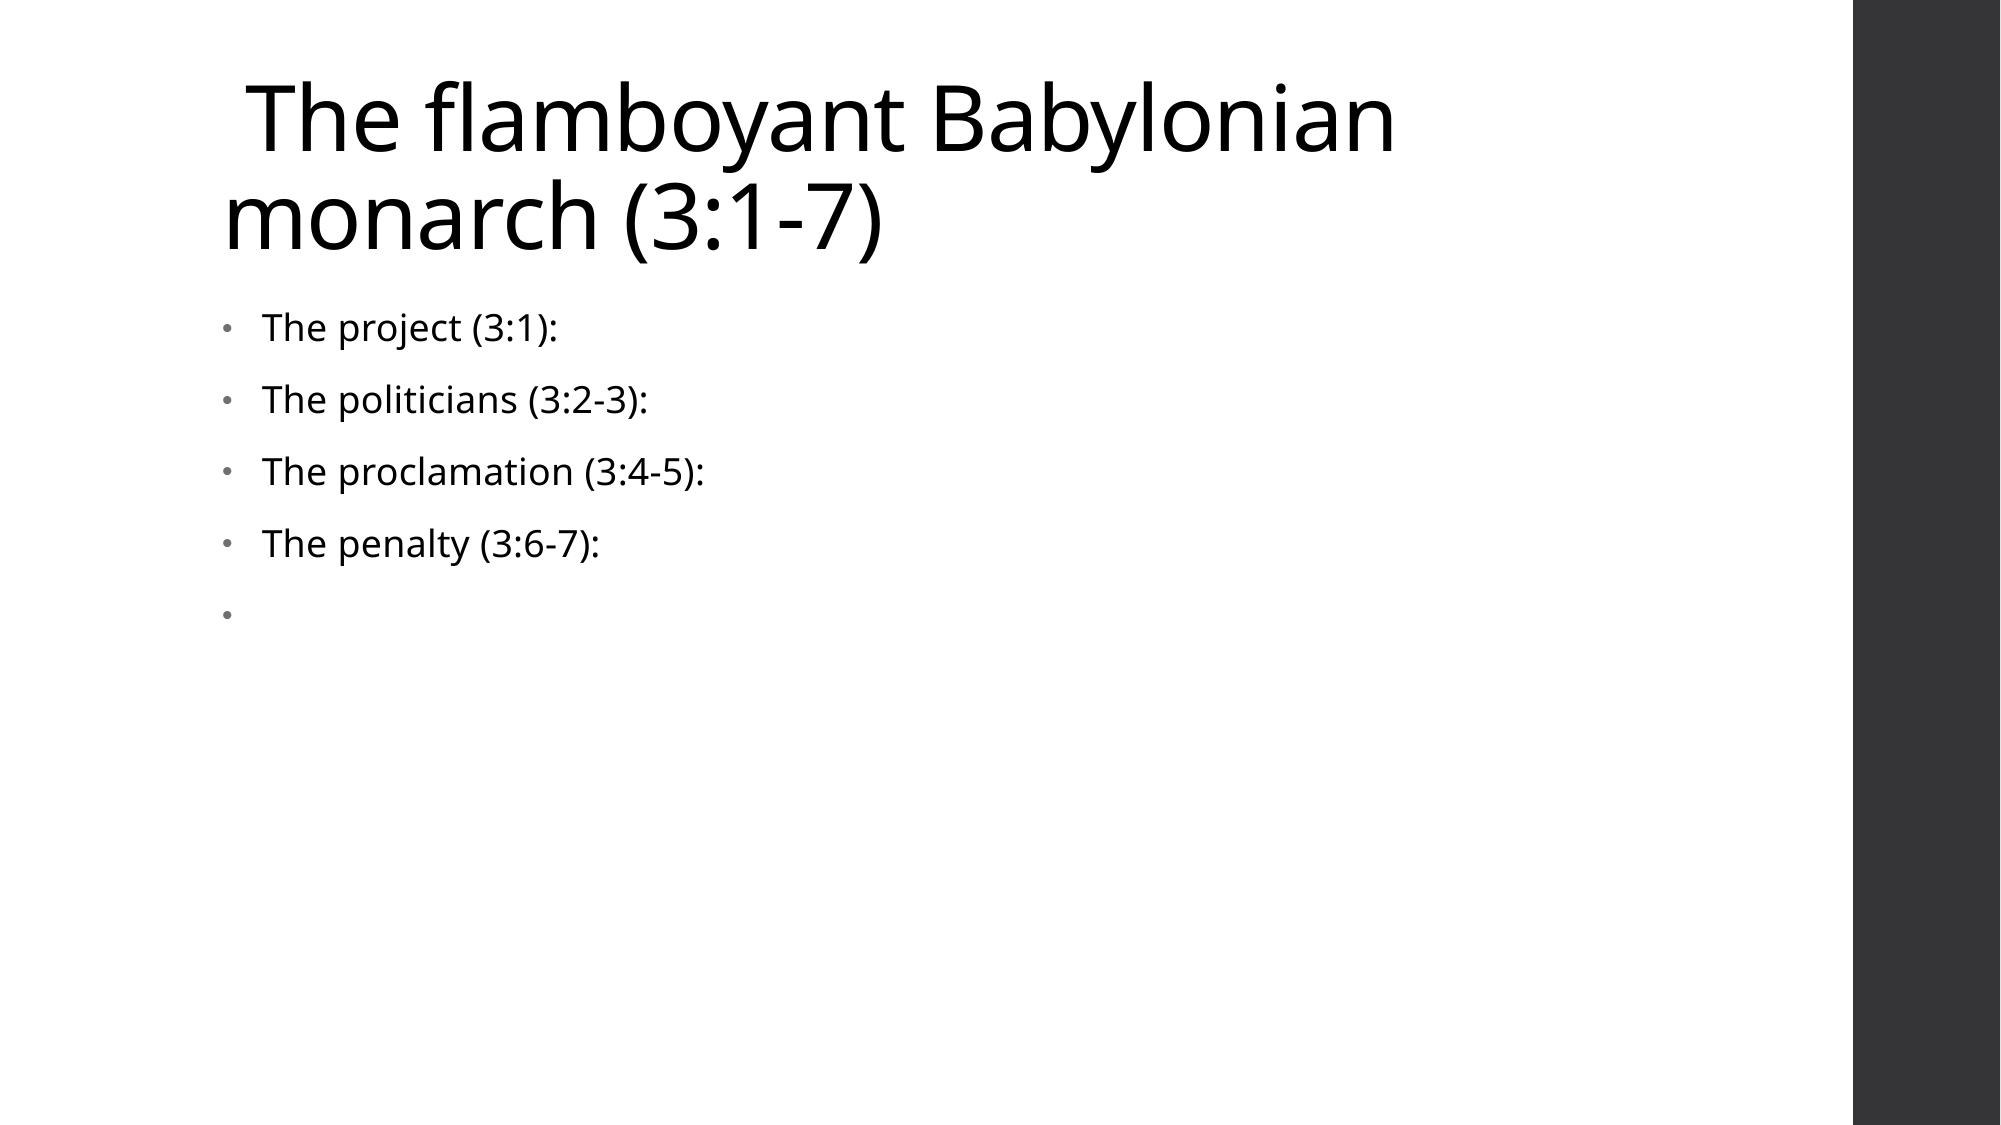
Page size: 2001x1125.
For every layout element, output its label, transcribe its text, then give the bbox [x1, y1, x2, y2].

list The project (3:1): The politicians (3:2-3): The proclamation (3:4-5): The penalty (3:6-7): [206, 299, 1617, 1014]
title The flamboyant Babylonian monarch (3:1-7) [206, 60, 1797, 278]
